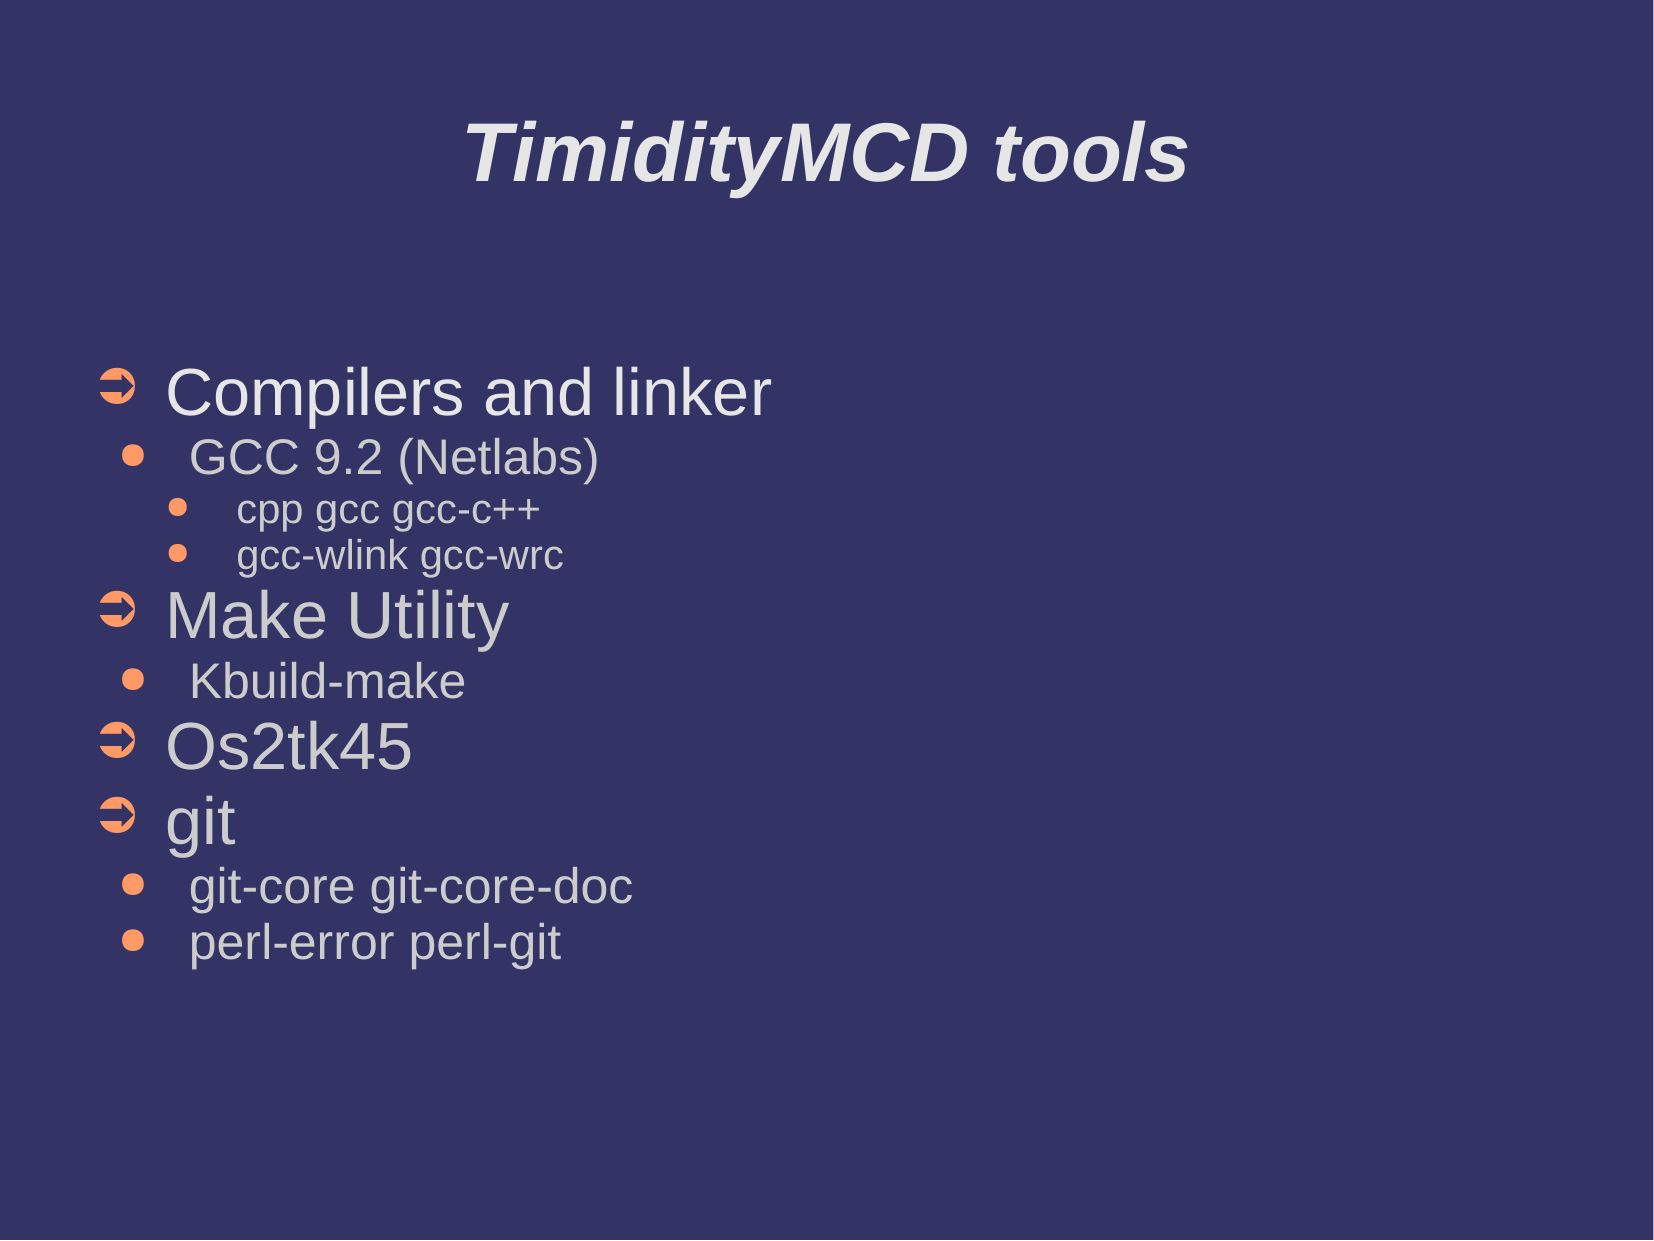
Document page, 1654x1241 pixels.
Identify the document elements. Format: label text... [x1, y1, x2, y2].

title TimidityMCD tools [82, 49, 1571, 257]
list Compilers and linker GCC 9.2 (Netlabs) cpp gcc gcc-c++ gcc-wlink gcc-wrc Make Utility Kbuild-make Os2tk45 git git-core git-core-doc perl-error perl-git [82, 355, 1571, 1058]
